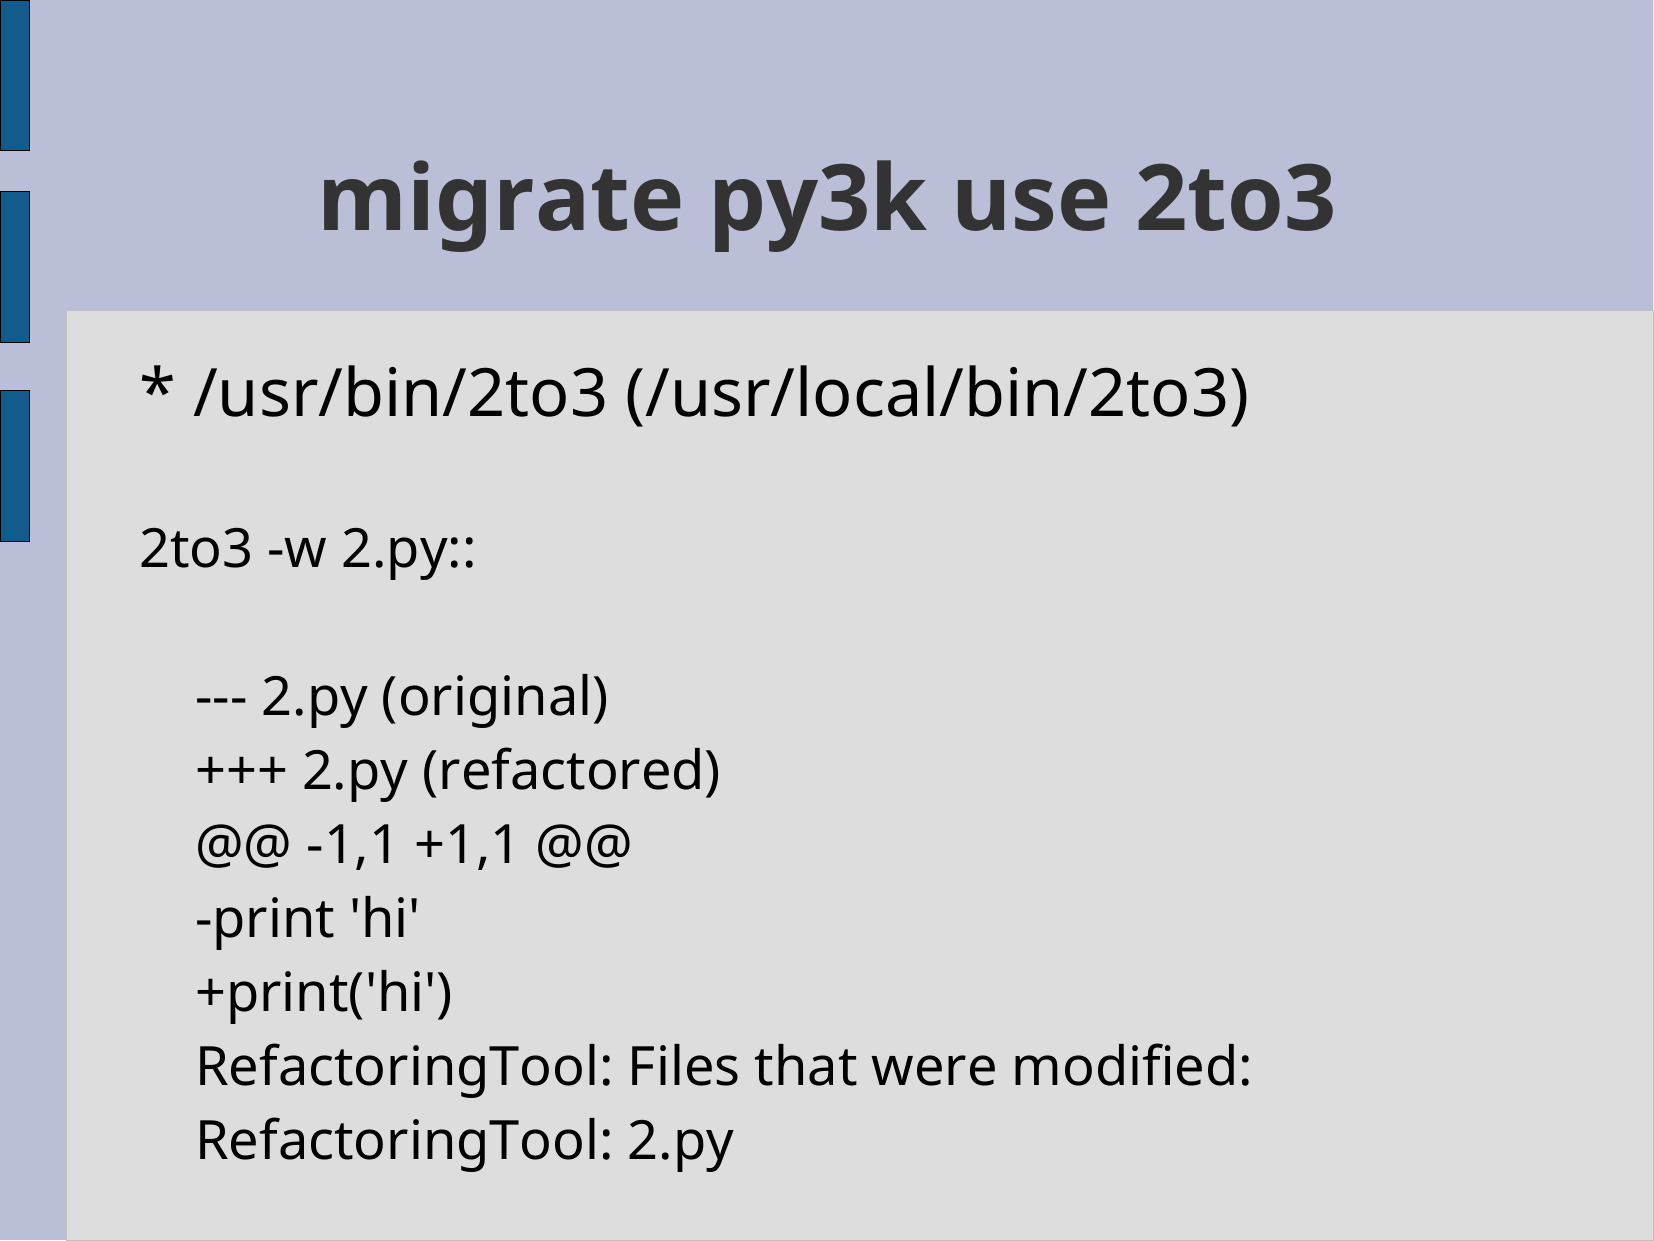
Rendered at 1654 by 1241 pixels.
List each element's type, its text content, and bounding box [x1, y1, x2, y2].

title migrate py3k use 2to3 [121, 98, 1534, 291]
list * /usr/bin/2to3 (/usr/local/bin/2to3) 2to3 -w 2.py:: --- 2.py (original) +++ 2.py (refactored) @@ -1,1 +1,1 @@ -print 'hi' +print('hi') RefactoringTool: Files that were modified: RefactoringTool: 2.py [121, 344, 1534, 1156]
